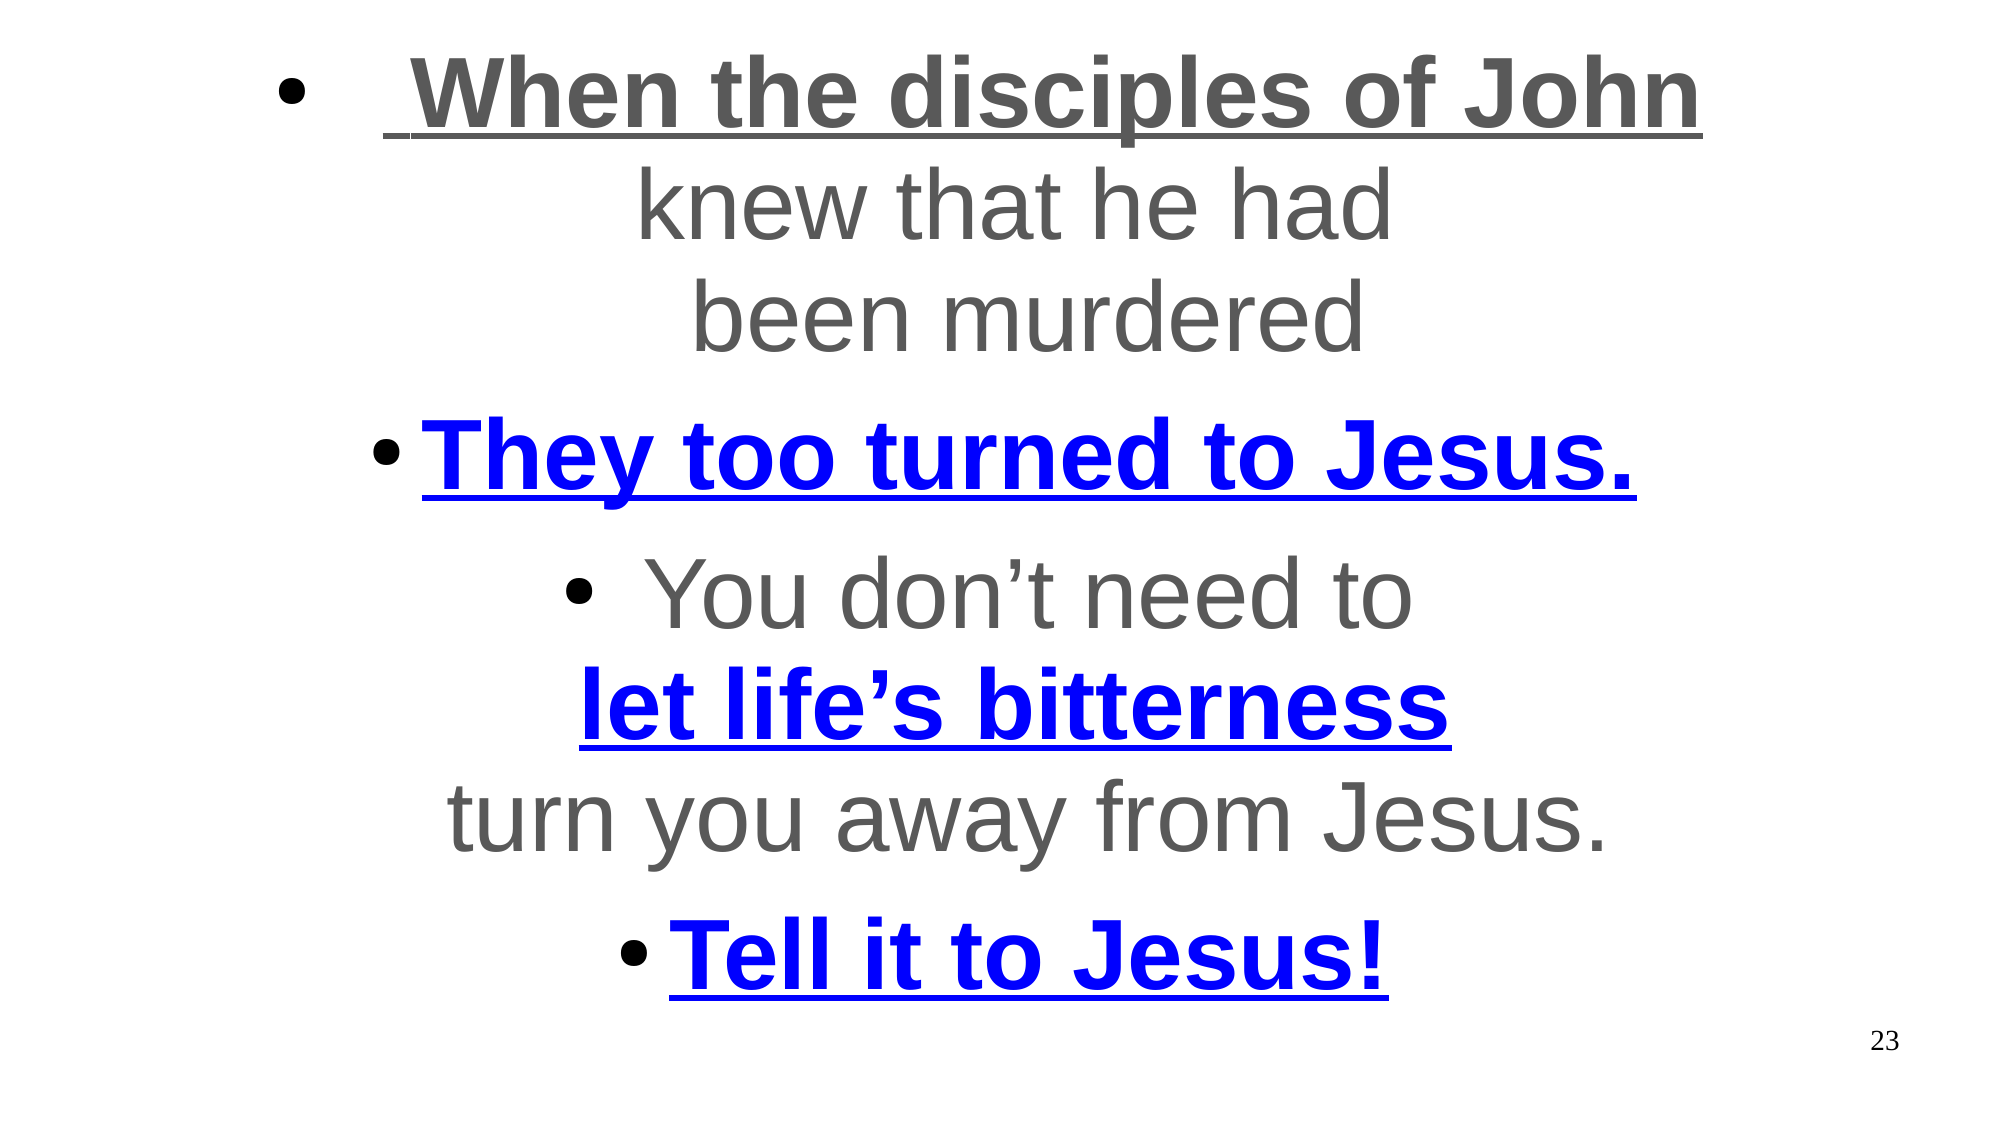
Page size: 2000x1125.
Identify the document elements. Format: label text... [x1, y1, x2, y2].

list When the disciples of John knew that he had been murdered They too turned to Jesus. You don’t need to let life’s bitterness turn you away from Jesus. Tell it to Jesus! [37, 37, 1951, 1088]
